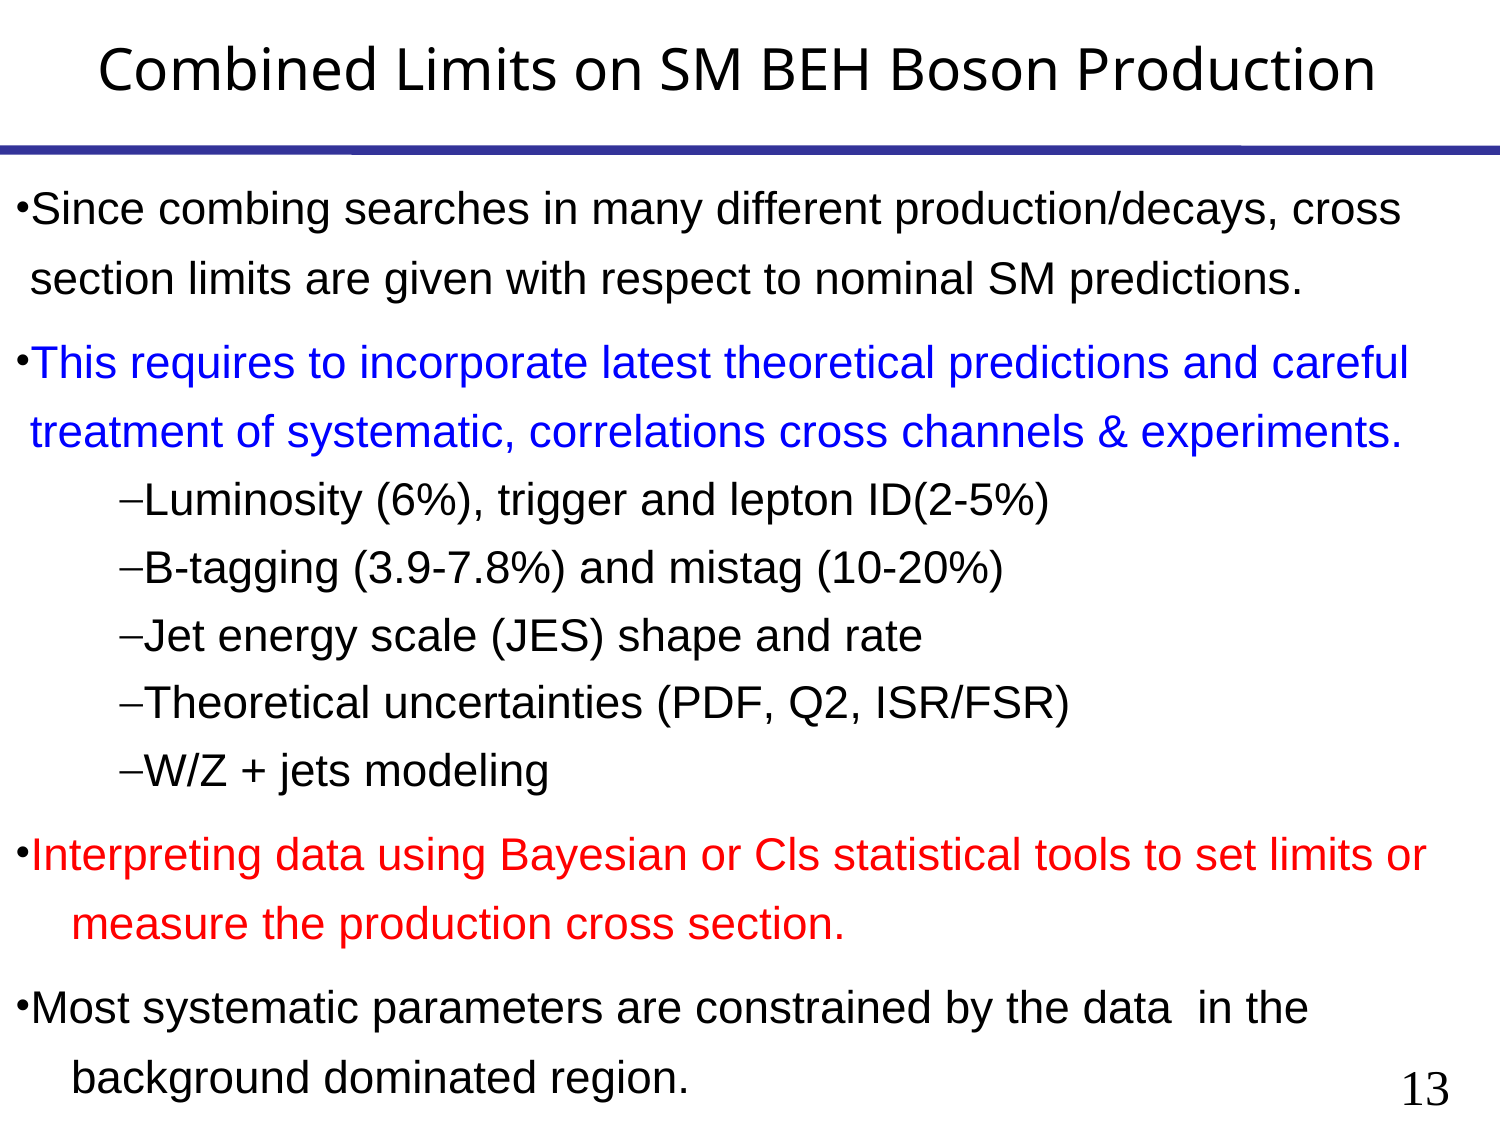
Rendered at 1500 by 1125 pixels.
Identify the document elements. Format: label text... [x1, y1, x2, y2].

list Since combing searches in many different production/decays, cross section limits are given with respect to nominal SM predictions. This requires to incorporate latest theoretical predictions and careful treatment of systematic, correlations cross channels & experiments. Luminosity (6%), trigger and lepton ID(2-5%) B-tagging (3.9-7.8%) and mistag (10-20%) Jet energy scale (JES) shape and rate Theoretical uncertainties (PDF, Q2, ISR/FSR) W/Z + jets modeling Interpreting data using Bayesian or Cls statistical tools to set limits or measure the production cross section. Most systematic parameters are constrained by the data in the background dominated region. [0, 157, 1500, 1125]
text_box 13 [1385, 1047, 1466, 1123]
title Combined Limits on SM BEH Boson Production [0, 11, 1475, 118]
